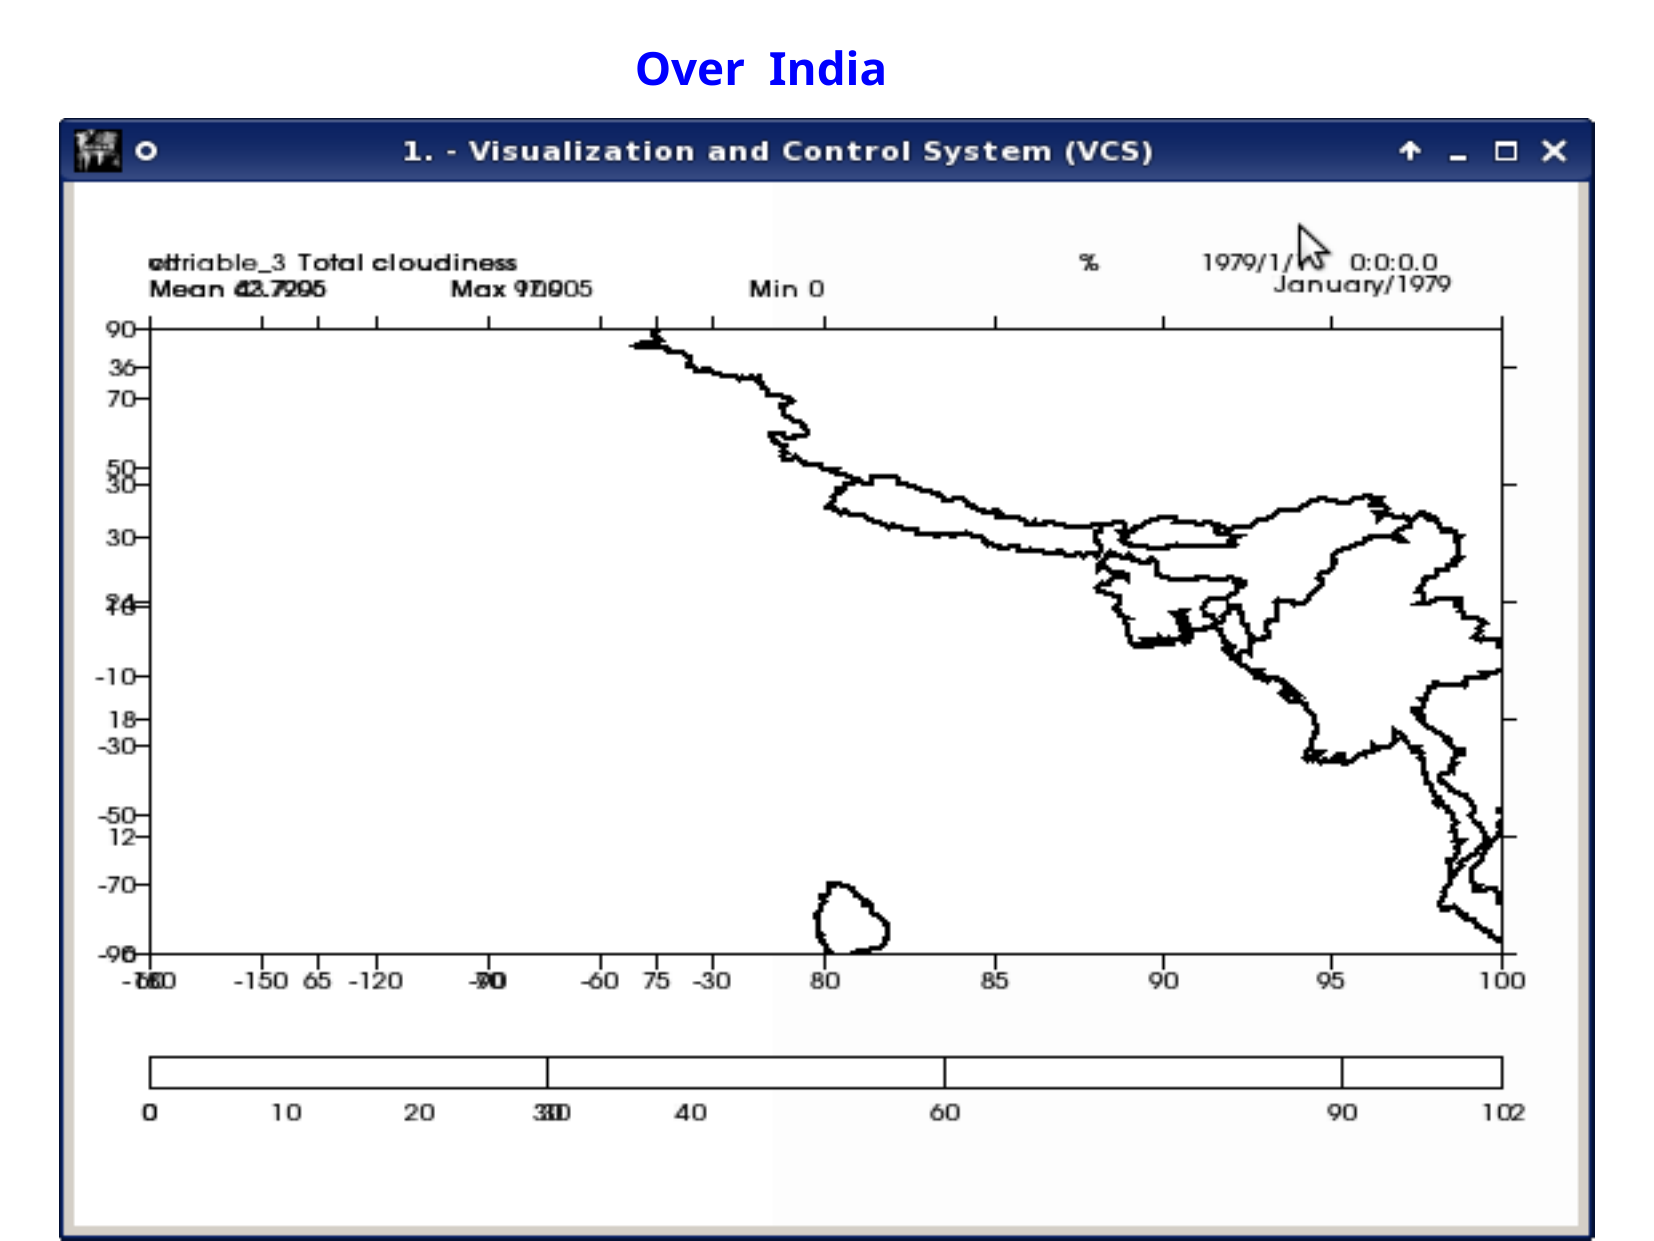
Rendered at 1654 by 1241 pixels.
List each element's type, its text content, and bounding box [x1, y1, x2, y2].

text_box Over India [472, 29, 1152, 108]
picture [59, 118, 1595, 1241]
